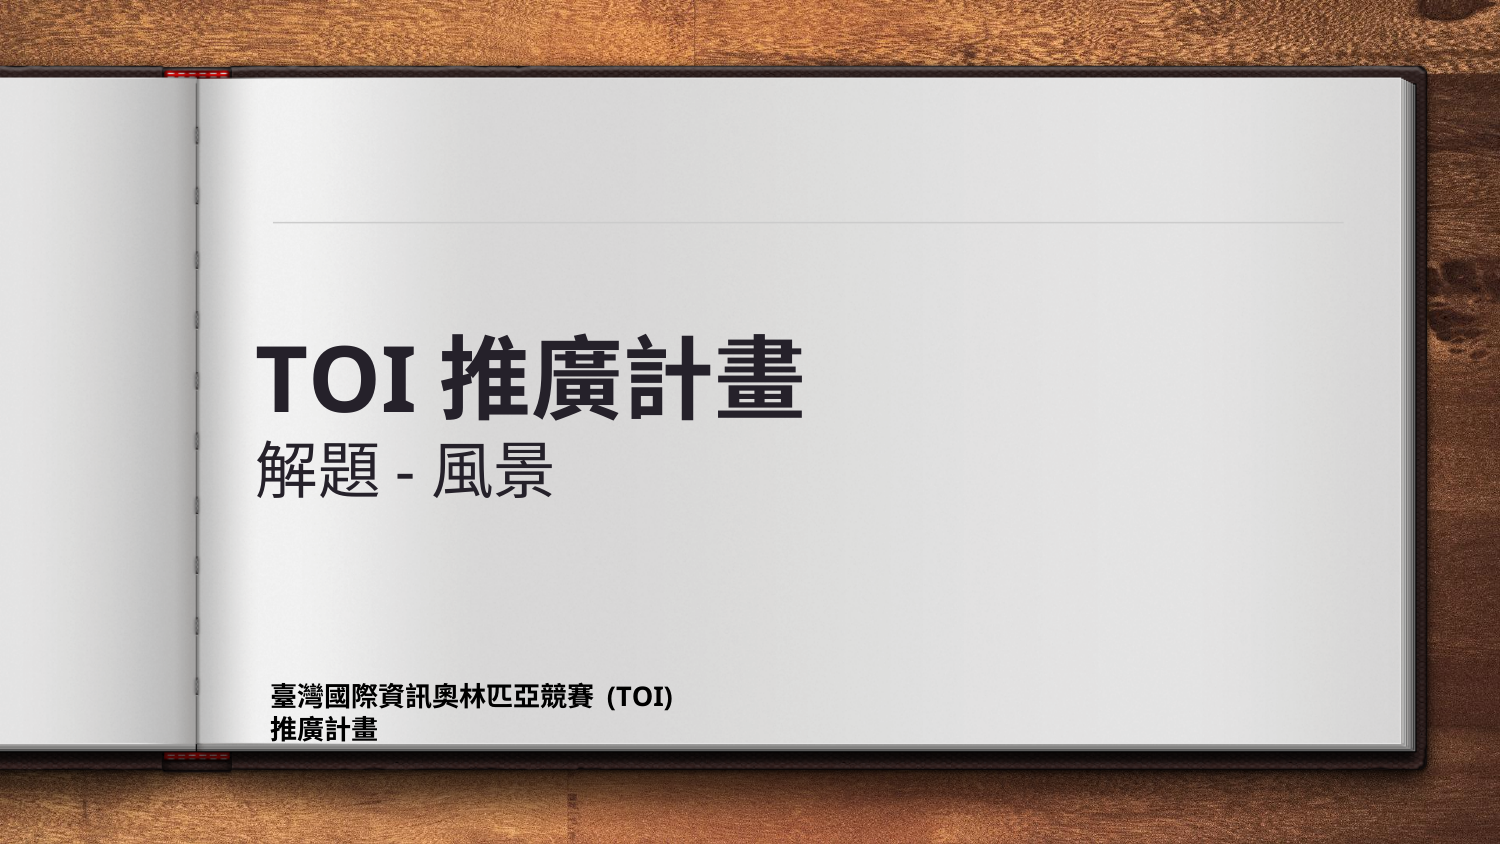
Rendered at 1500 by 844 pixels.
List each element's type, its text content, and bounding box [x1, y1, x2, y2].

text_box TOI推廣計畫 解題-風景 [240, 262, 894, 565]
